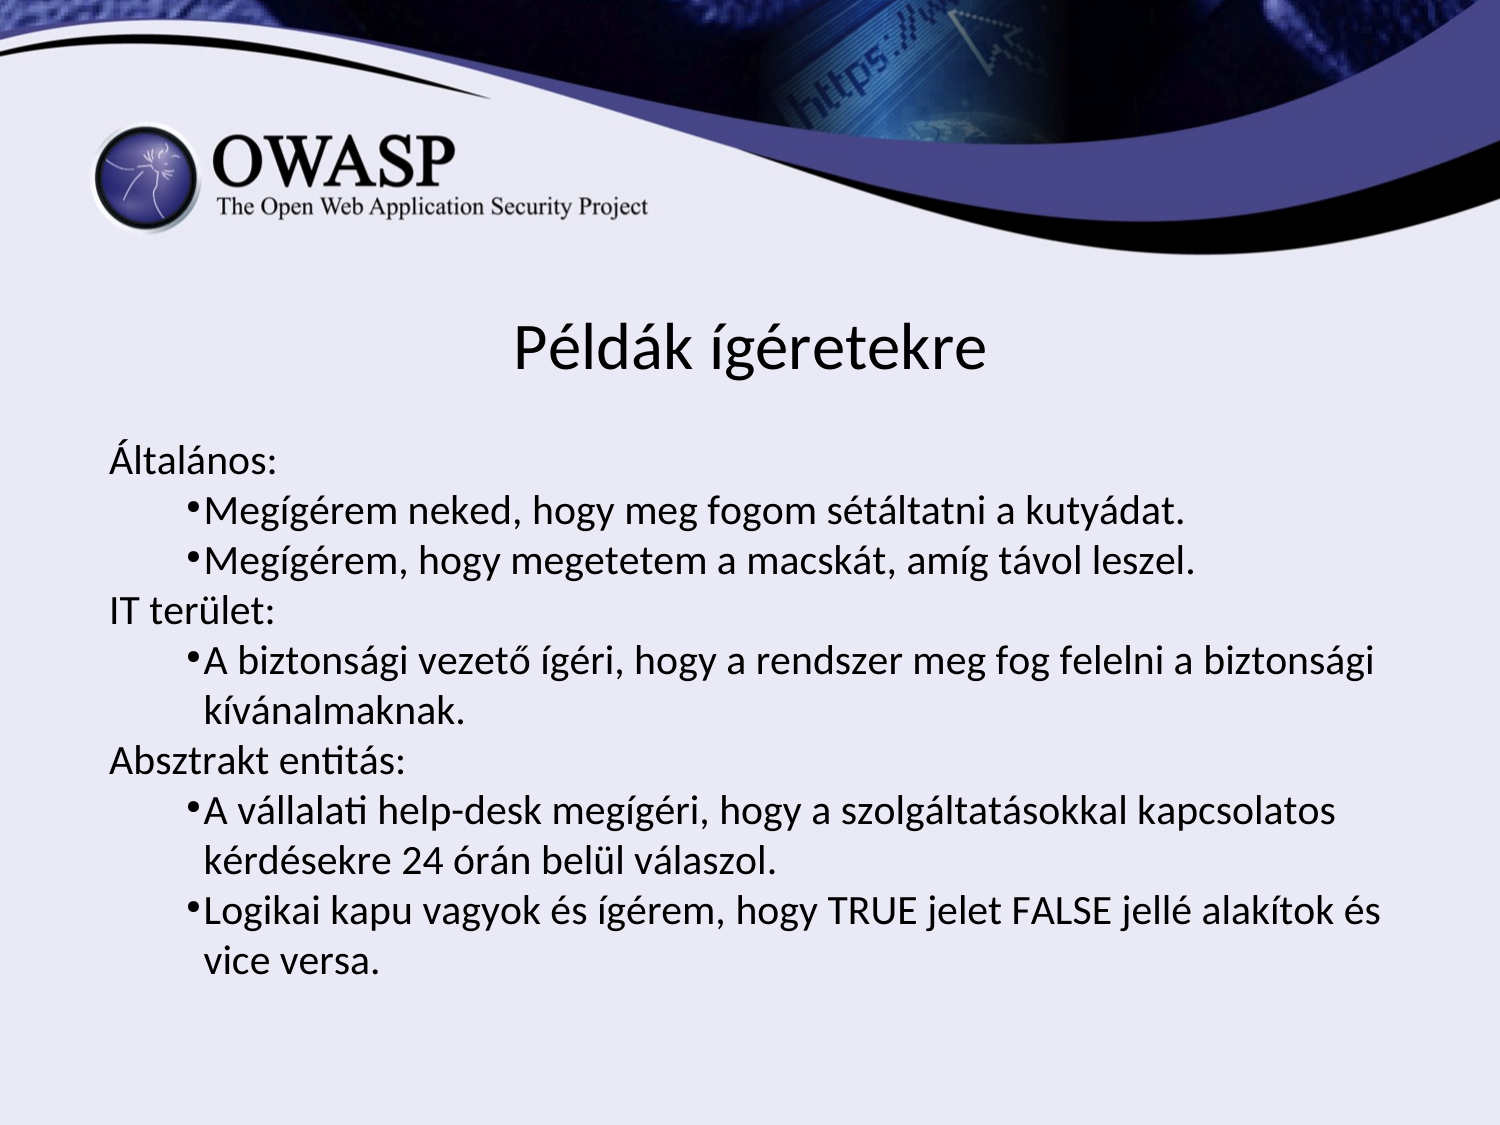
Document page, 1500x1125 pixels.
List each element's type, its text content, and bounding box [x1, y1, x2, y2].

text_box Példák ígéretekre Általános: Megígérem neked, hogy meg fogom sétáltatni a kutyádat. Megígérem, hogy megetetem a macskát, amíg távol leszel. IT terület: A biztonsági vezető ígéri, hogy a rendszer meg fog felelni a biztonsági kívánalmaknak. Absztrakt entitás: A vállalati help-desk megígéri, hogy a szolgáltatásokkal kapcsolatos kérdésekre 24 órán belül válaszol. Logikai kapu vagyok és ígérem, hogy TRUE jelet FALSE jellé alakítok és vice versa. [94, 295, 1408, 1091]
picture [0, 0, 1500, 1125]
